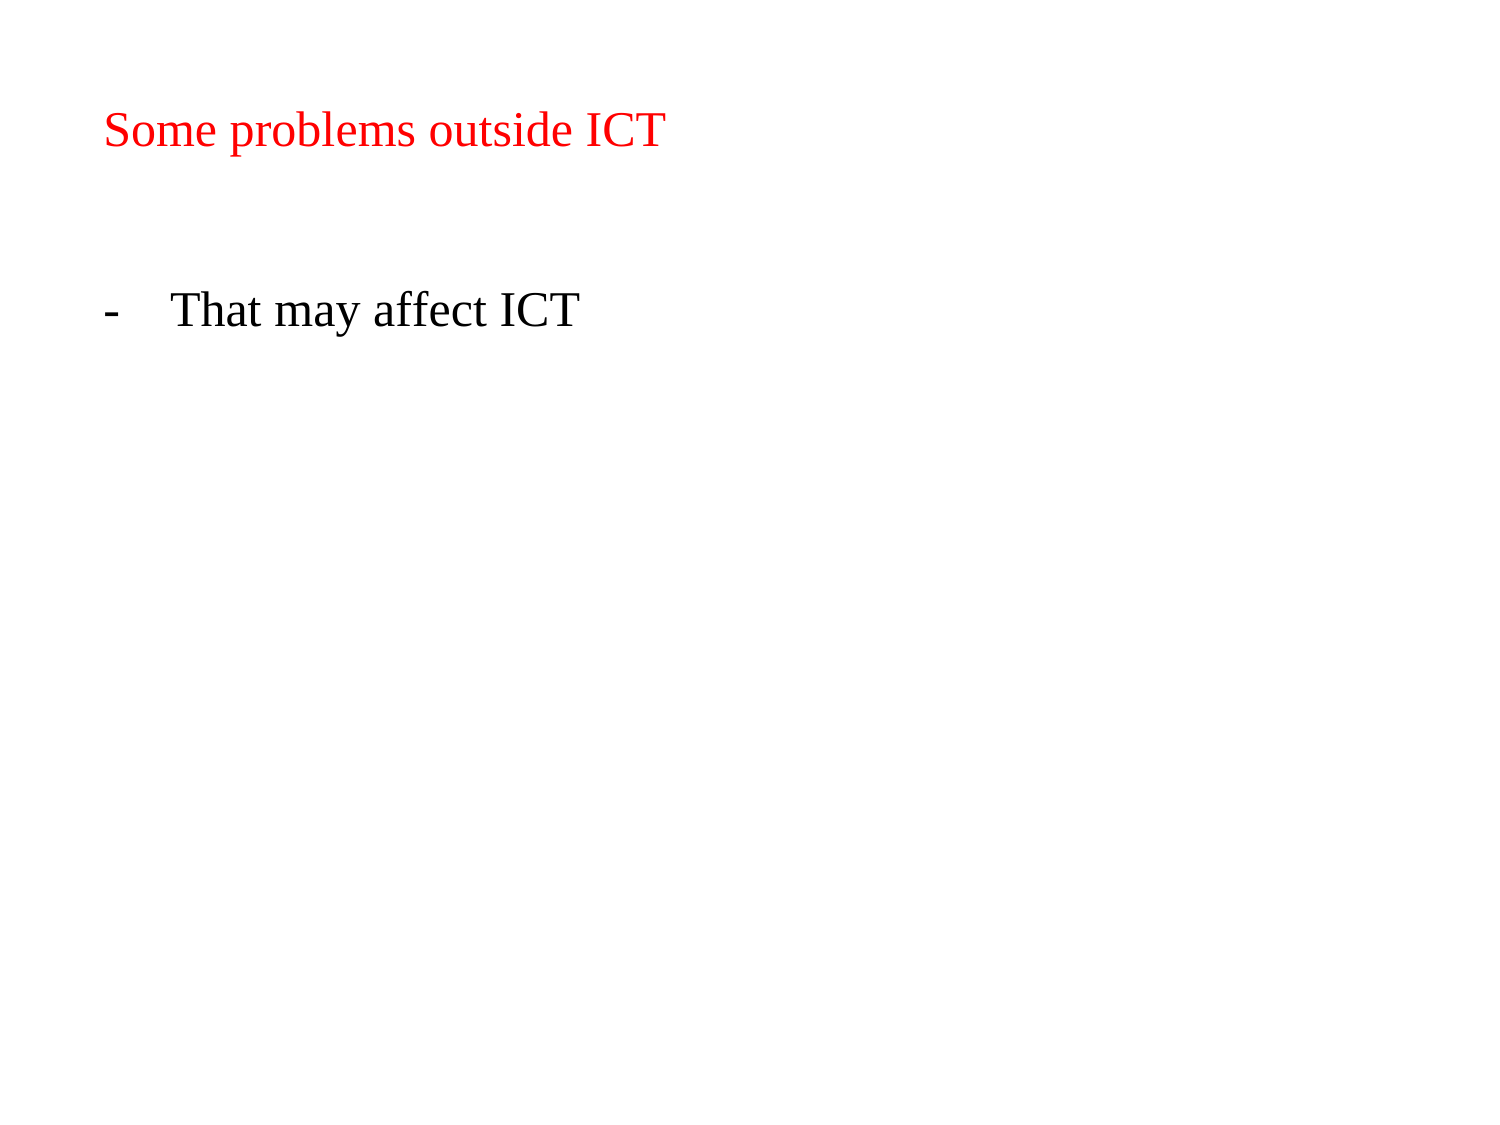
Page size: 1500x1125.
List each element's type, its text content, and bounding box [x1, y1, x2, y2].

text_box Some problems outside ICT - That may affect ICT [88, 88, 1418, 344]
